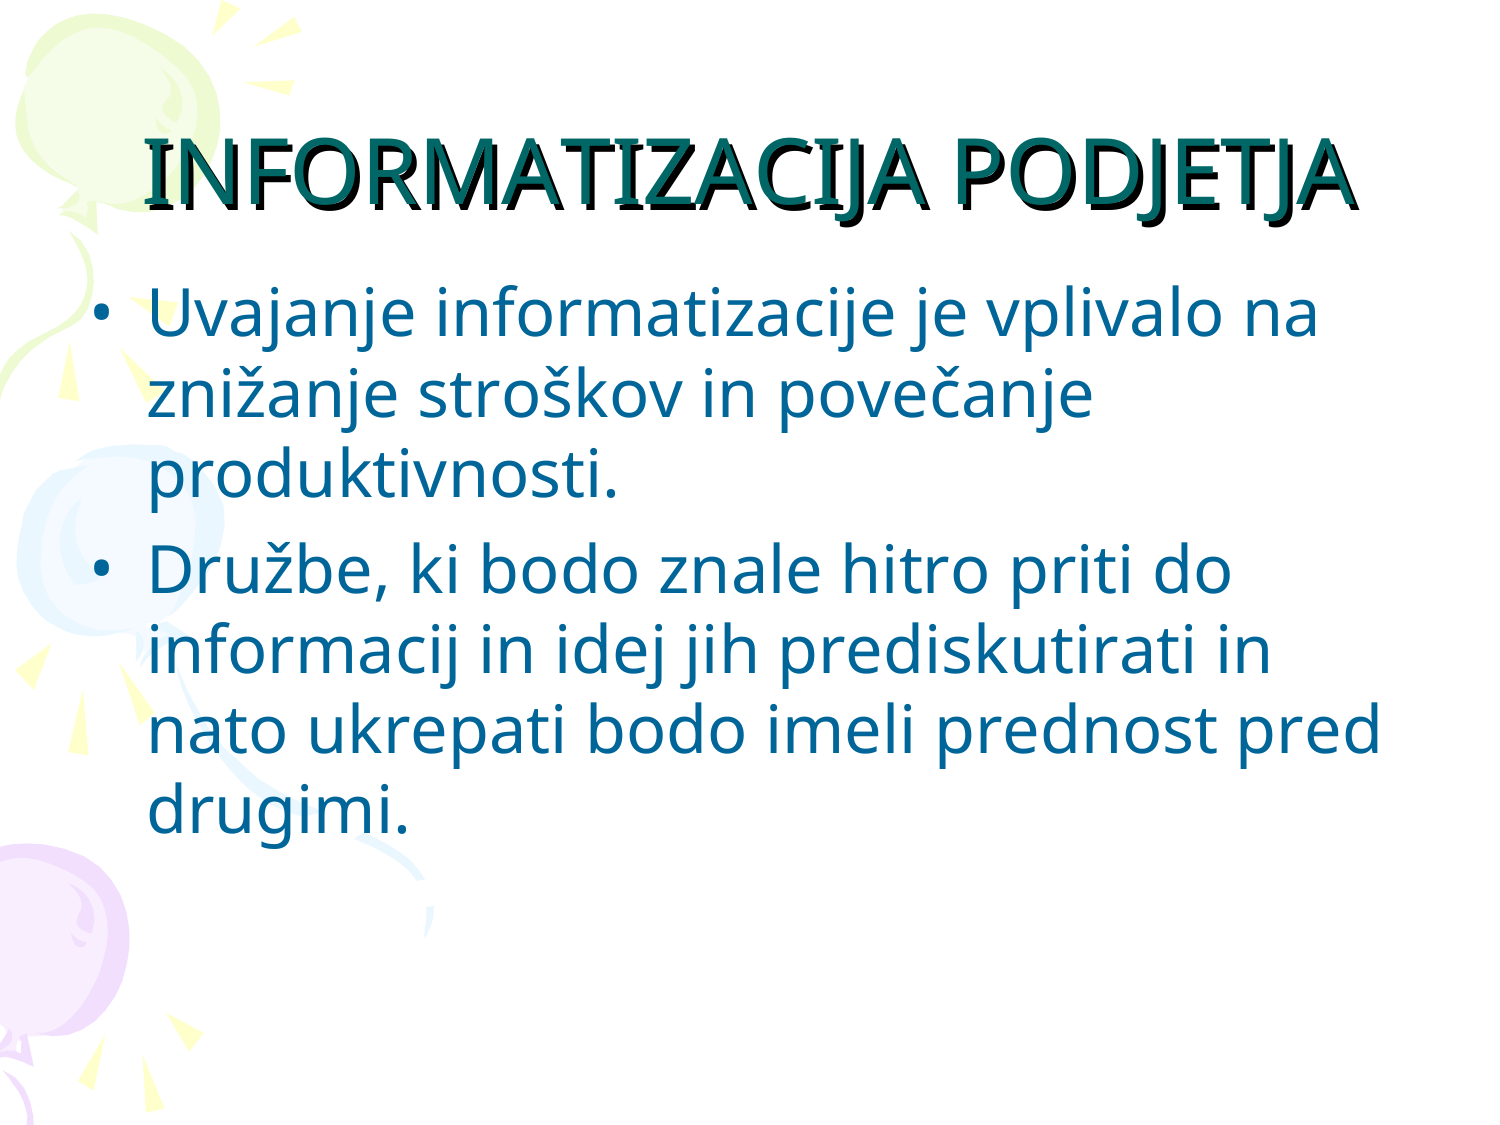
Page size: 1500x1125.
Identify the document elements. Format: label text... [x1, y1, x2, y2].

title INFORMATIZACIJA PODJETJA [72, 16, 1426, 233]
list Uvajanje informatizacije je vplivalo na znižanje stroškov in povečanje produktivnosti. Družbe, ki bodo znale hitro priti do informacij in idej jih prediskutirati in nato ukrepati bodo imeli prednost pred drugimi. [75, 262, 1426, 994]
